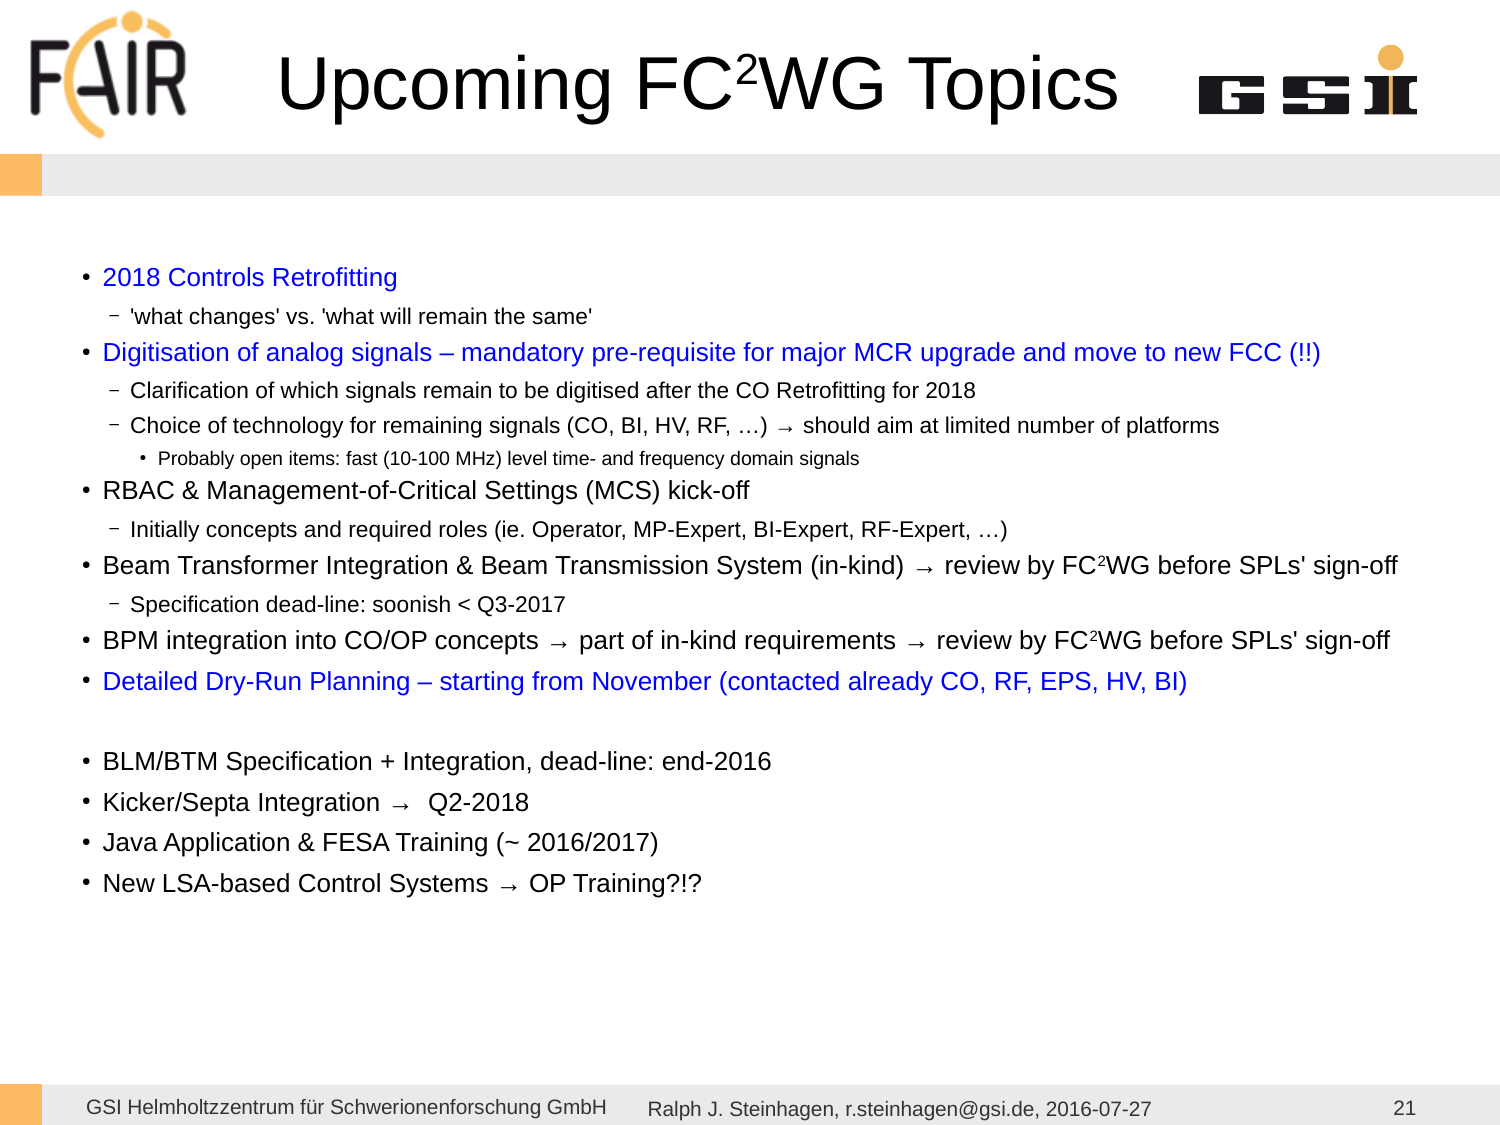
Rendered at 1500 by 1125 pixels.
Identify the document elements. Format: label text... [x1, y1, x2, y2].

picture [1197, 42, 1419, 117]
picture [30, 9, 187, 141]
list 2018 Controls Retrofitting 'what changes' vs. 'what will remain the same' Digitisation of analog signals – mandatory pre-requisite for major MCR upgrade and move to new FCC (!!) Clarification of which signals remain to be digitised after the CO Retrofitting for 2018 Choice of technology for remaining signals (CO, BI, HV, RF, …) → should aim at limited number of platforms Probably open items: fast (10-100 MHz) level time- and frequency domain signals RBAC & Management-of-Critical Settings (MCS) kick-off Initially concepts and required roles (ie. Operator, MP-Expert, BI-Expert, RF-Expert, …) Beam Transformer Integration & Beam Transmission System (in-kind) → review by FC2WG before SPLs' sign-off Specification dead-line: soonish < Q3-2017 BPM integration into CO/OP concepts → part of in-kind requirements → review by FC2WG before SPLs' sign-off Detailed Dry-Run Planning – starting from November (contacted already CO, RF, EPS, HV, BI) BLM/BTM Specification + Integration, dead-line: end-2016 Kicker/Septa Integration → Q2-2018 Java Application & FESA Training (~ 2016/2017) New LSA-based Control Systems → OP Training?!? [75, 263, 1425, 957]
title Upcoming FC2WG Topics [217, 20, 1180, 147]
